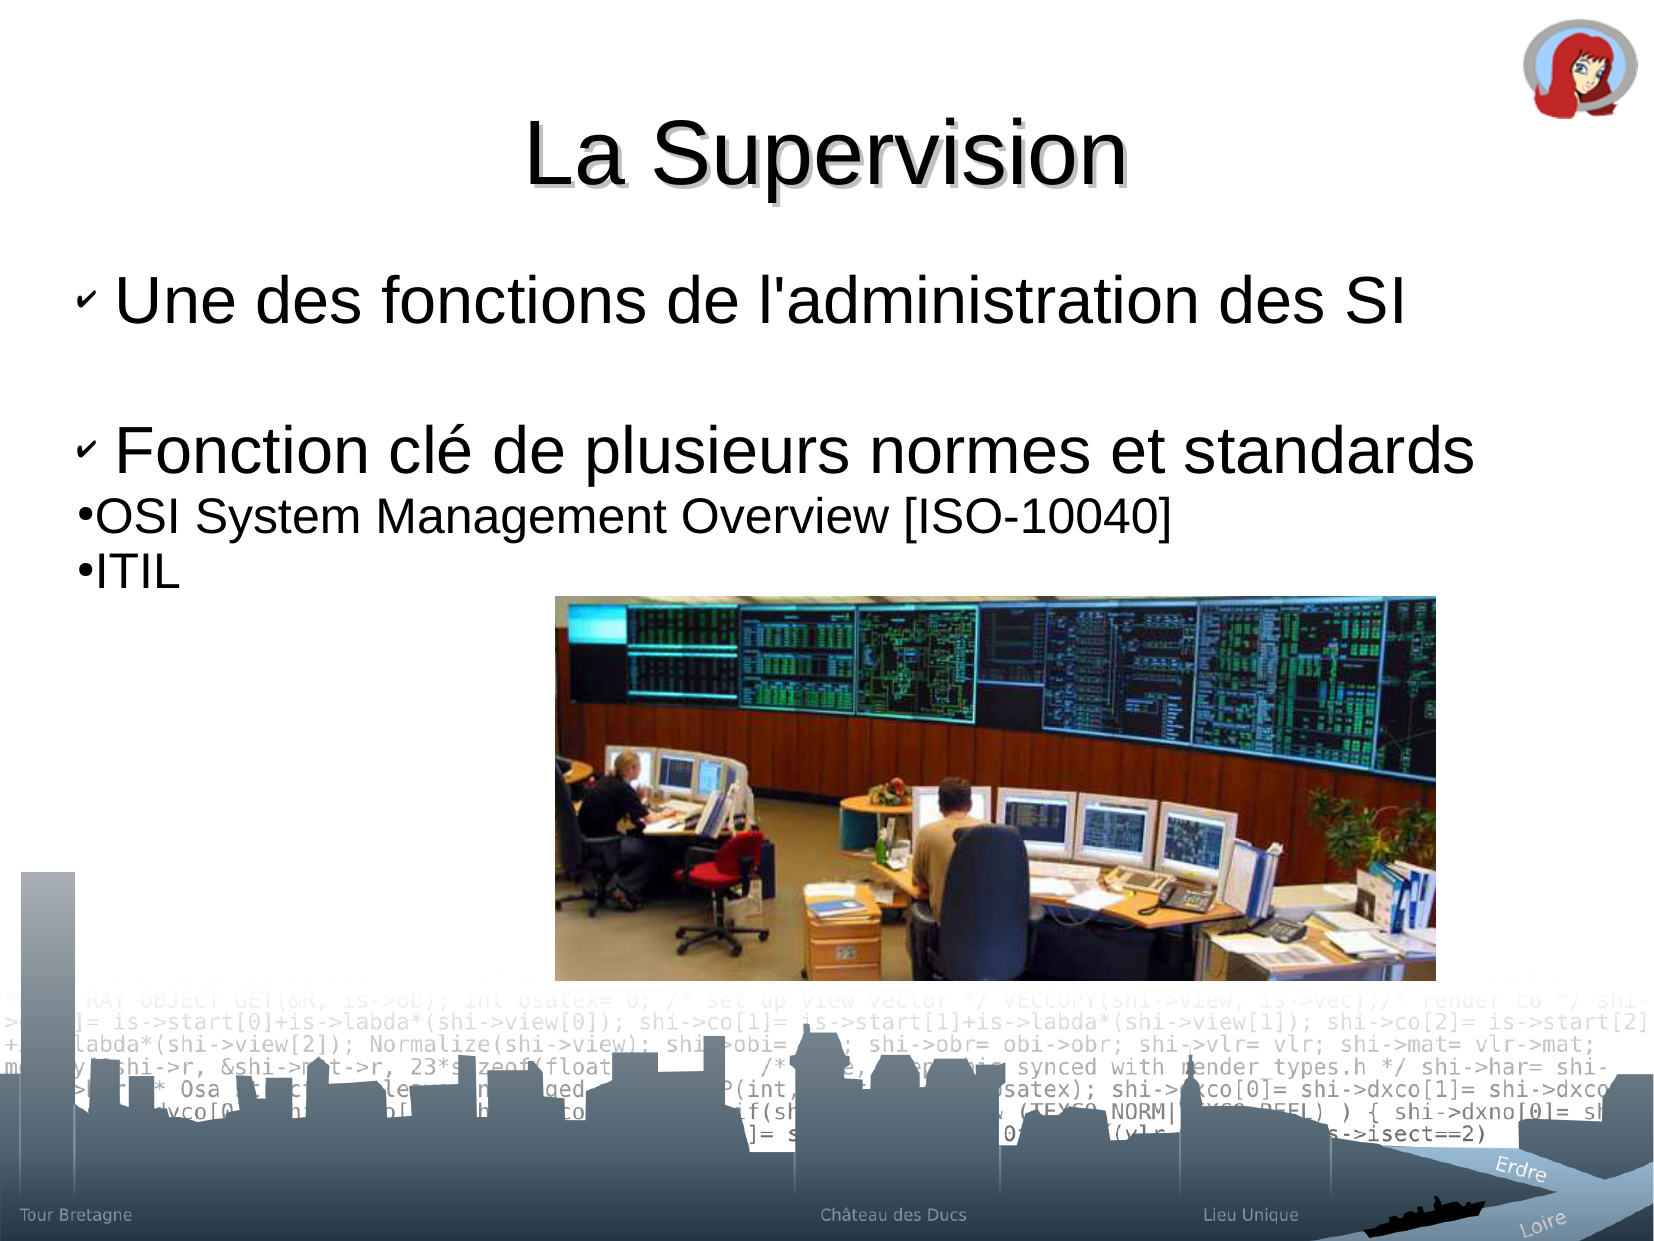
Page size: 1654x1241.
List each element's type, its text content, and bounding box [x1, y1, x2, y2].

title La Supervision [82, 56, 1571, 250]
subtitle Une des fonctions de l'administration des SI Fonction clé de plusieurs normes et standards OSI System Management Overview [ISO-10040] ITIL [76, 188, 1565, 675]
picture [1523, 19, 1638, 119]
picture [0, 596, 1654, 1241]
